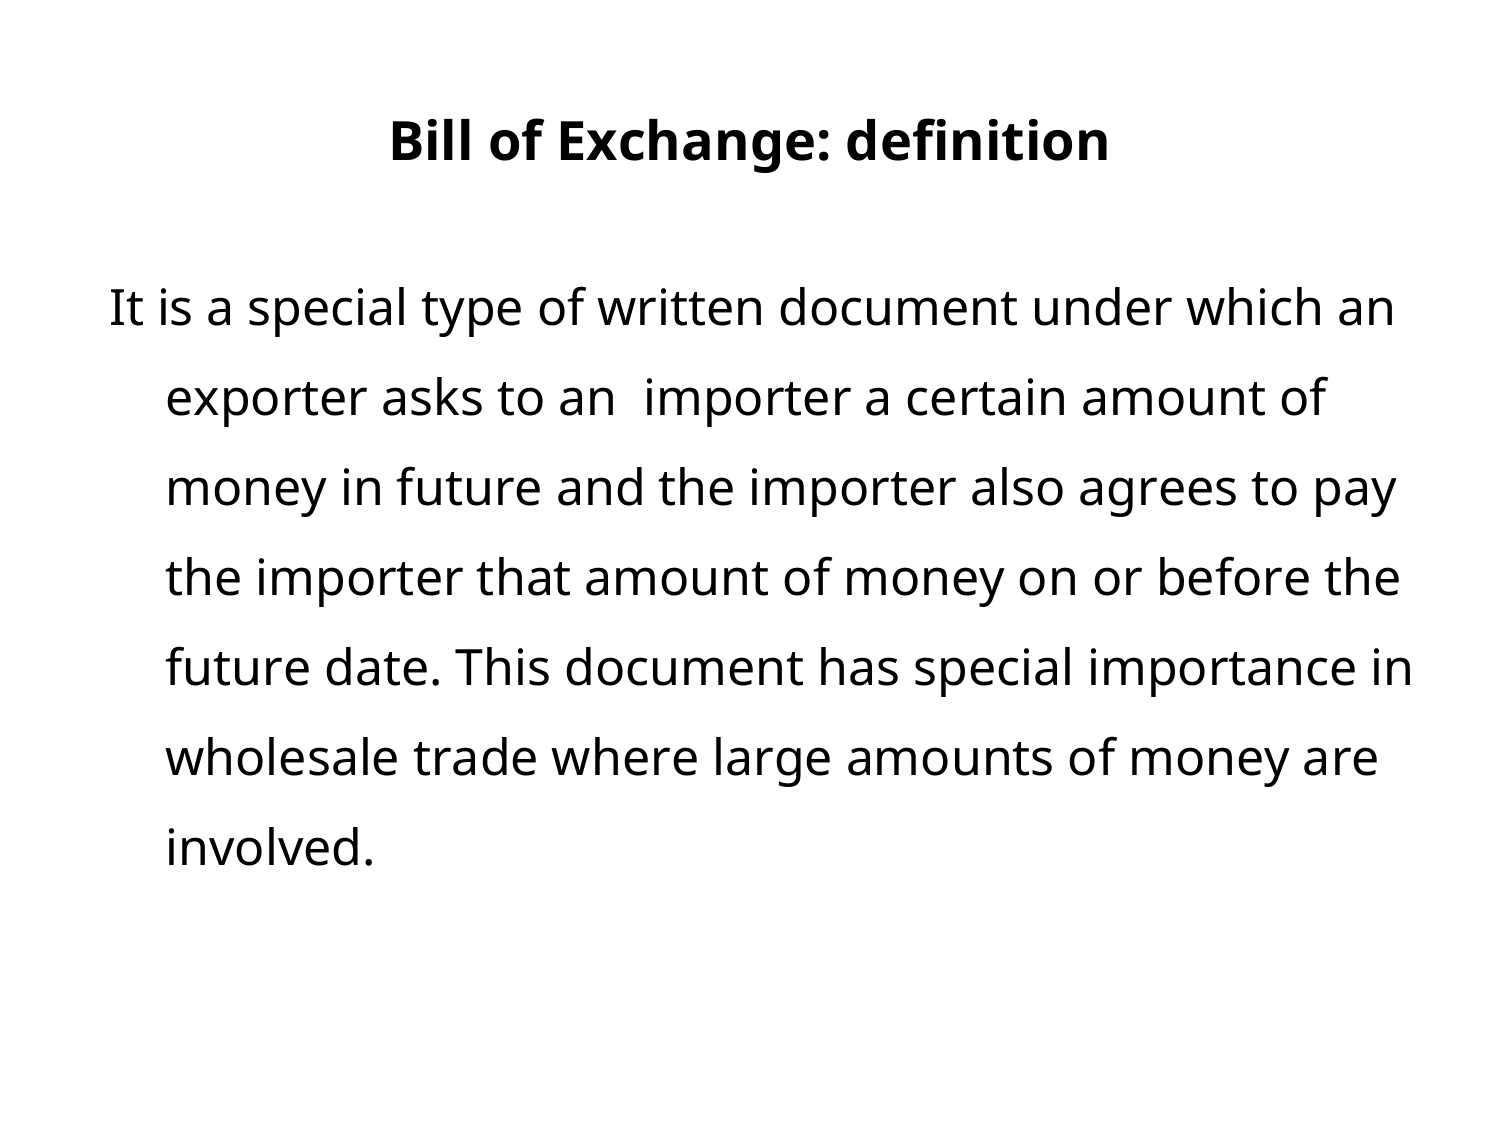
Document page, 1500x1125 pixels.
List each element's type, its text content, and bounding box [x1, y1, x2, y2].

title Bill of Exchange: definition [75, 45, 1425, 233]
list It is a special type of written document under which an exporter asks to an importer a certain amount of money in future and the importer also agrees to pay the importer that amount of money on or before the future date. This document has special importance in wholesale trade where large amounts of money are involved. [94, 238, 1445, 981]
